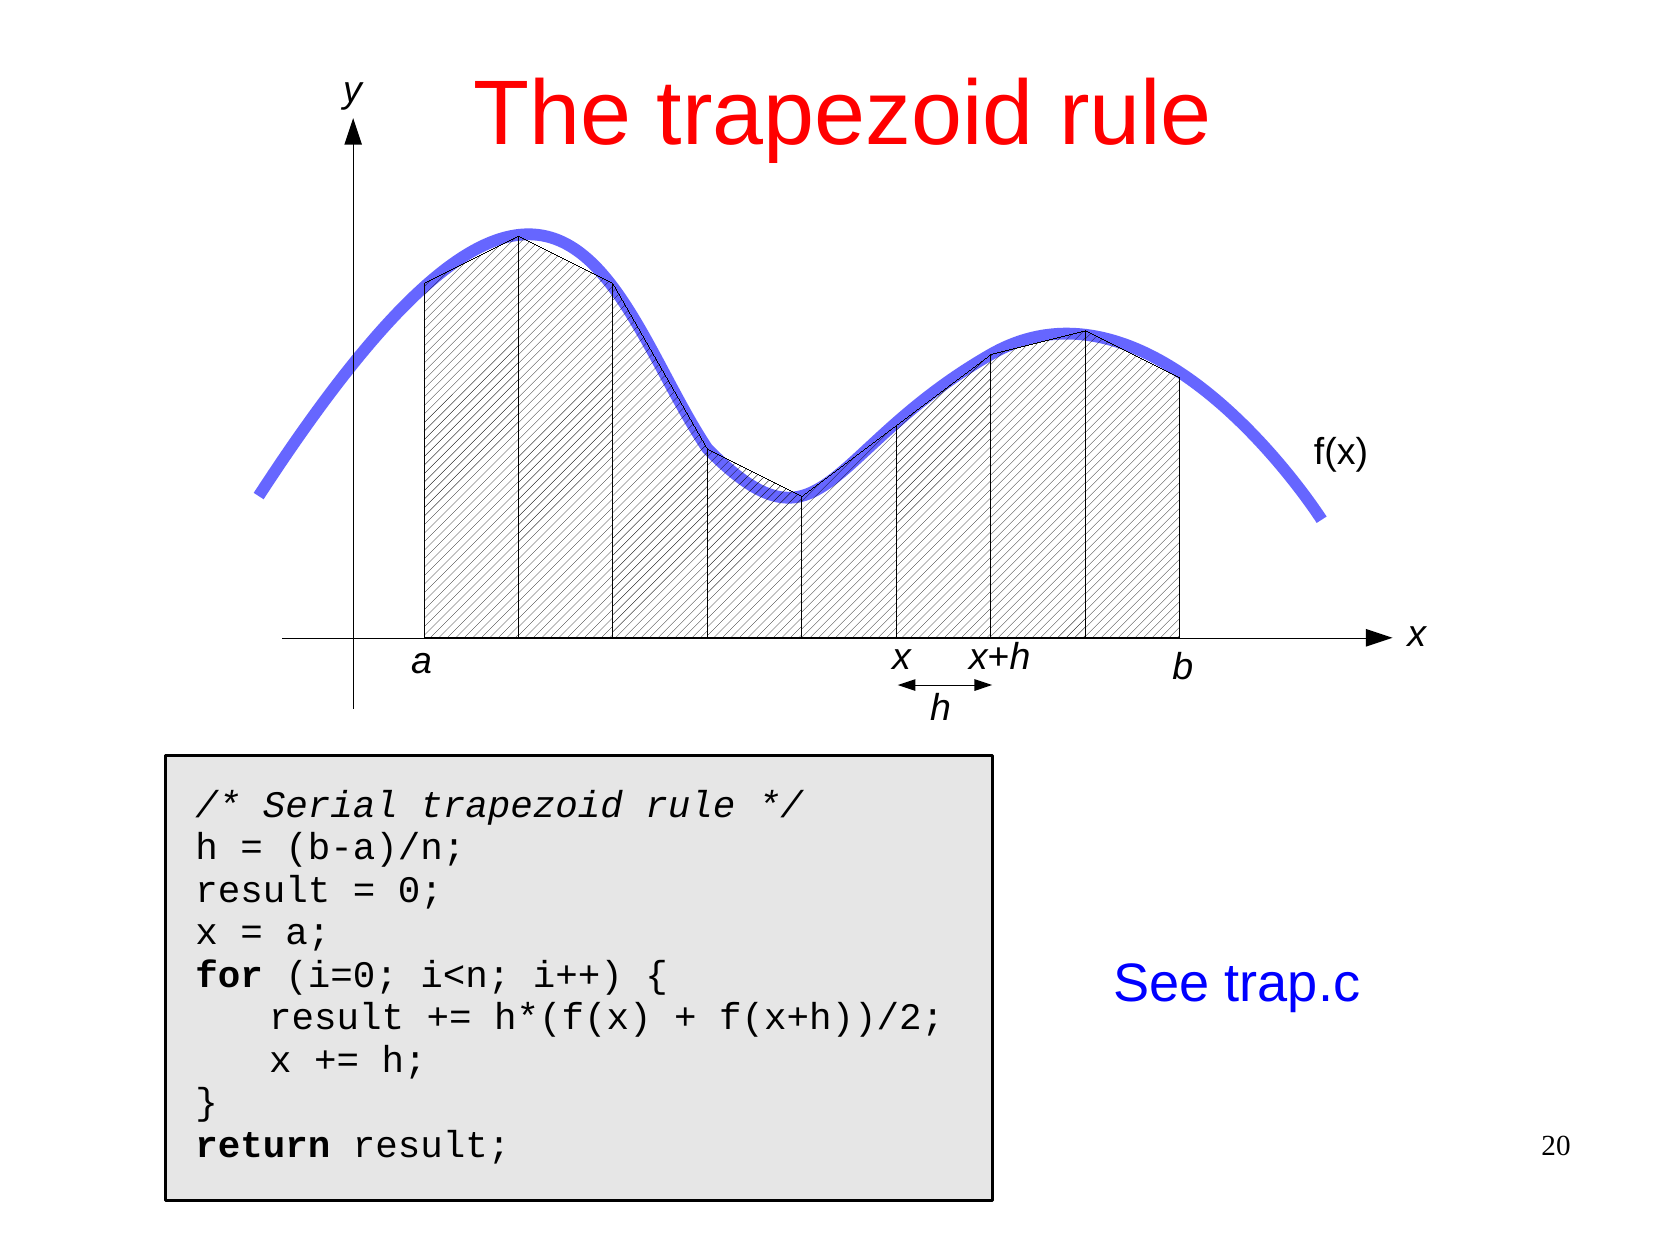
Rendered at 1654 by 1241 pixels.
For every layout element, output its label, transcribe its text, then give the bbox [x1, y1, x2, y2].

text_box /* Serial trapezoid rule */ h = (b-a)/n; result = 0; x = a; for (i=0; i<n; i++) { result += h*(f(x) + f(x+h))/2; x += h; } return result; [165, 755, 993, 1201]
text_box b [1157, 637, 1208, 695]
text_box x [1392, 604, 1441, 662]
text_box See trap.c [1098, 944, 1394, 1021]
text_box x [877, 639, 926, 686]
text_box h [915, 679, 975, 736]
title The trapezoid rule [82, 44, 1571, 170]
text_box x+h [954, 639, 1046, 686]
text_box a [396, 631, 447, 689]
text_box f(x) [1299, 422, 1384, 480]
text_box y [328, 61, 377, 119]
text_box [424, 236, 1180, 638]
